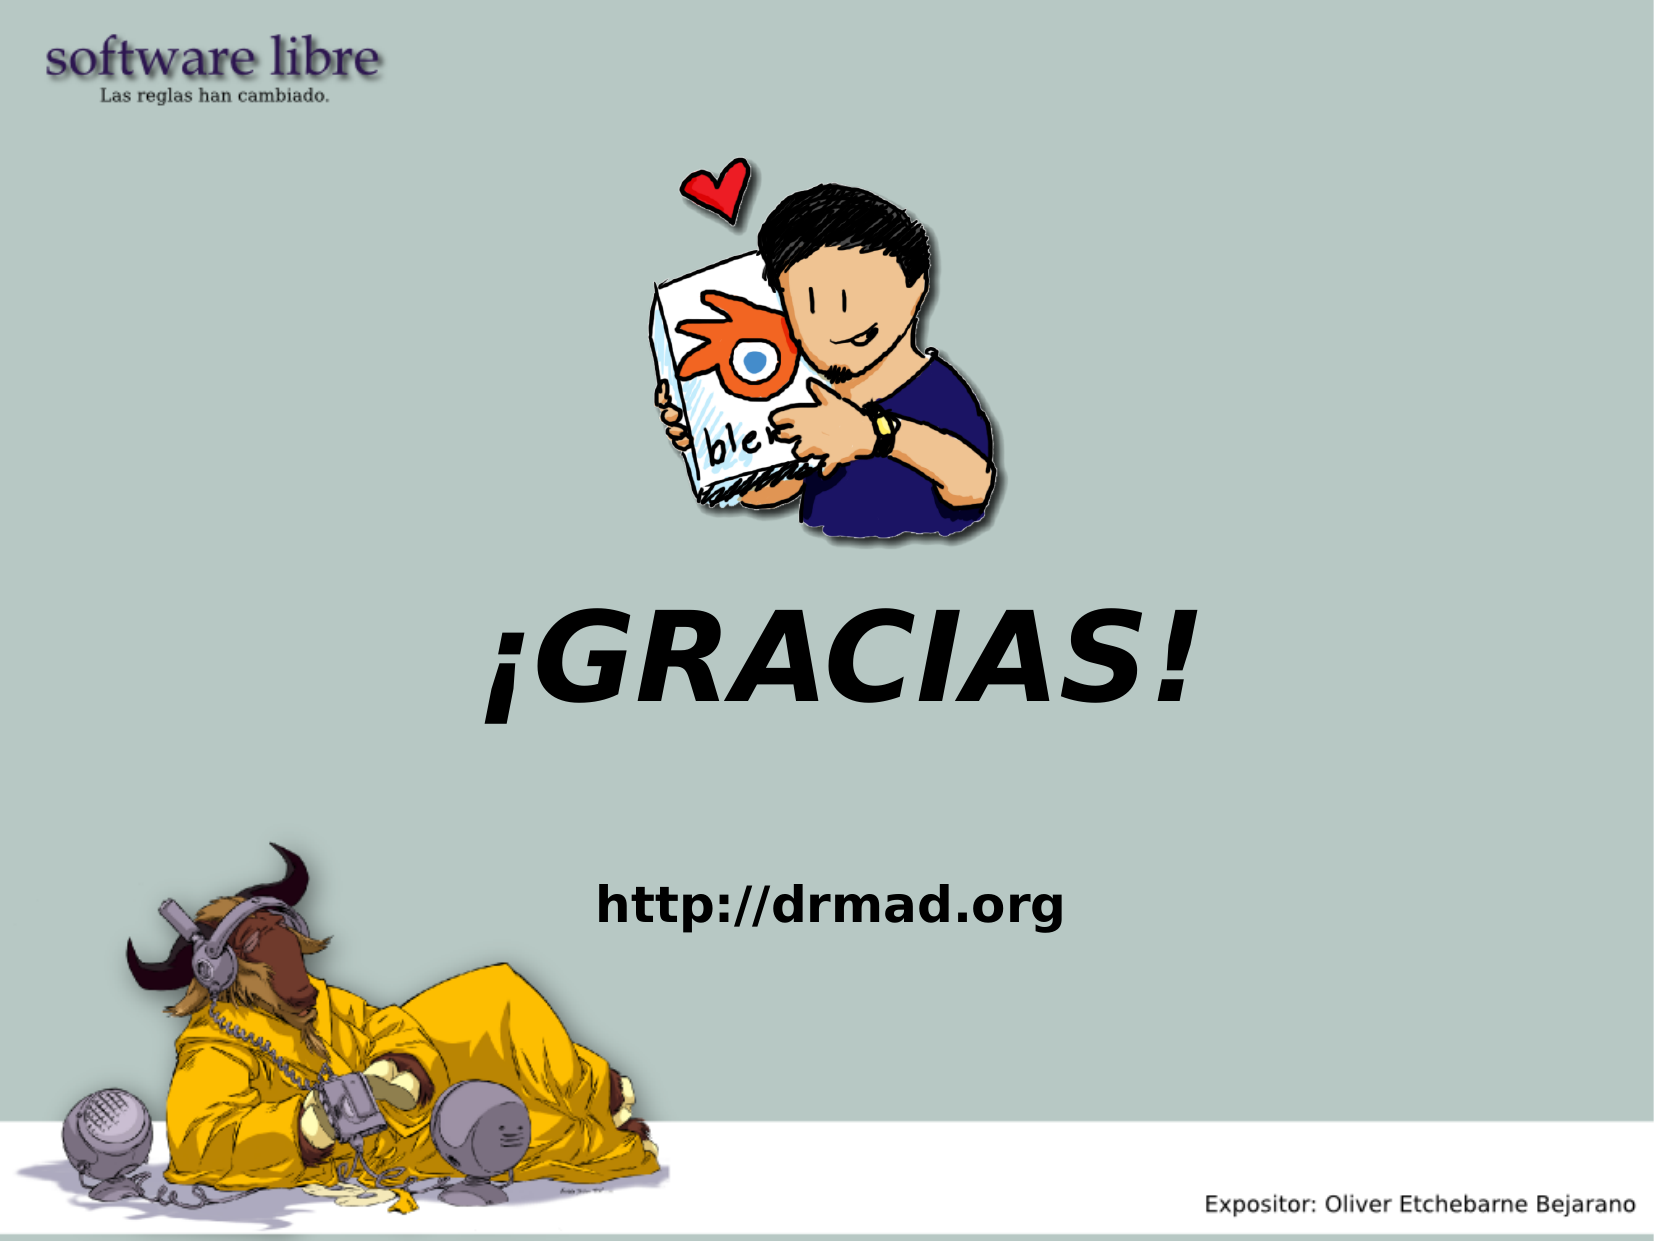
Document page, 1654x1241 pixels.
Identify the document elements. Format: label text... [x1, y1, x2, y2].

text_box ¡GRACIAS! [442, 577, 1241, 739]
text_box http://drmad.org [580, 868, 1083, 942]
picture [0, 0, 1654, 1241]
